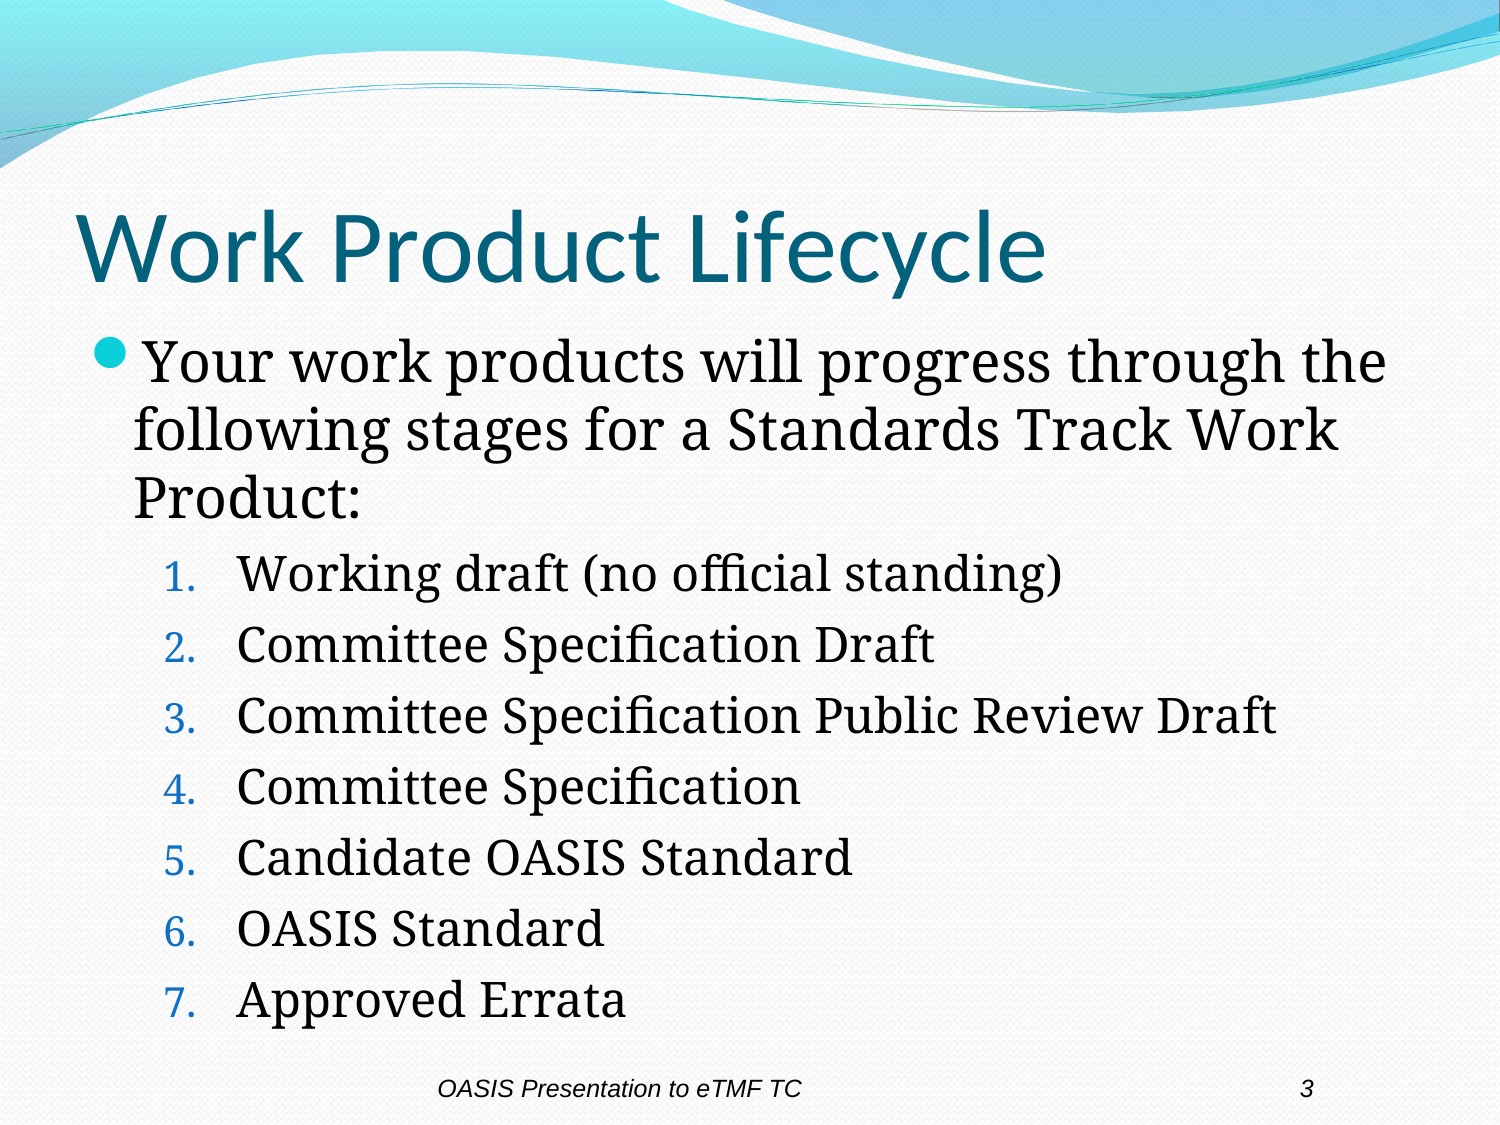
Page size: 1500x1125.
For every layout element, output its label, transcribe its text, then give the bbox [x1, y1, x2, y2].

picture [0, 0, 1500, 1125]
title Work Product Lifecycle [75, 115, 1426, 304]
list Your work products will progress through the following stages for a Standards Track Work Product: Working draft (no official standing) Committee Specification Draft Committee Specification Public Review Draft Committee Specification Candidate OASIS Standard OASIS Standard Approved Errata [74, 317, 1450, 1038]
